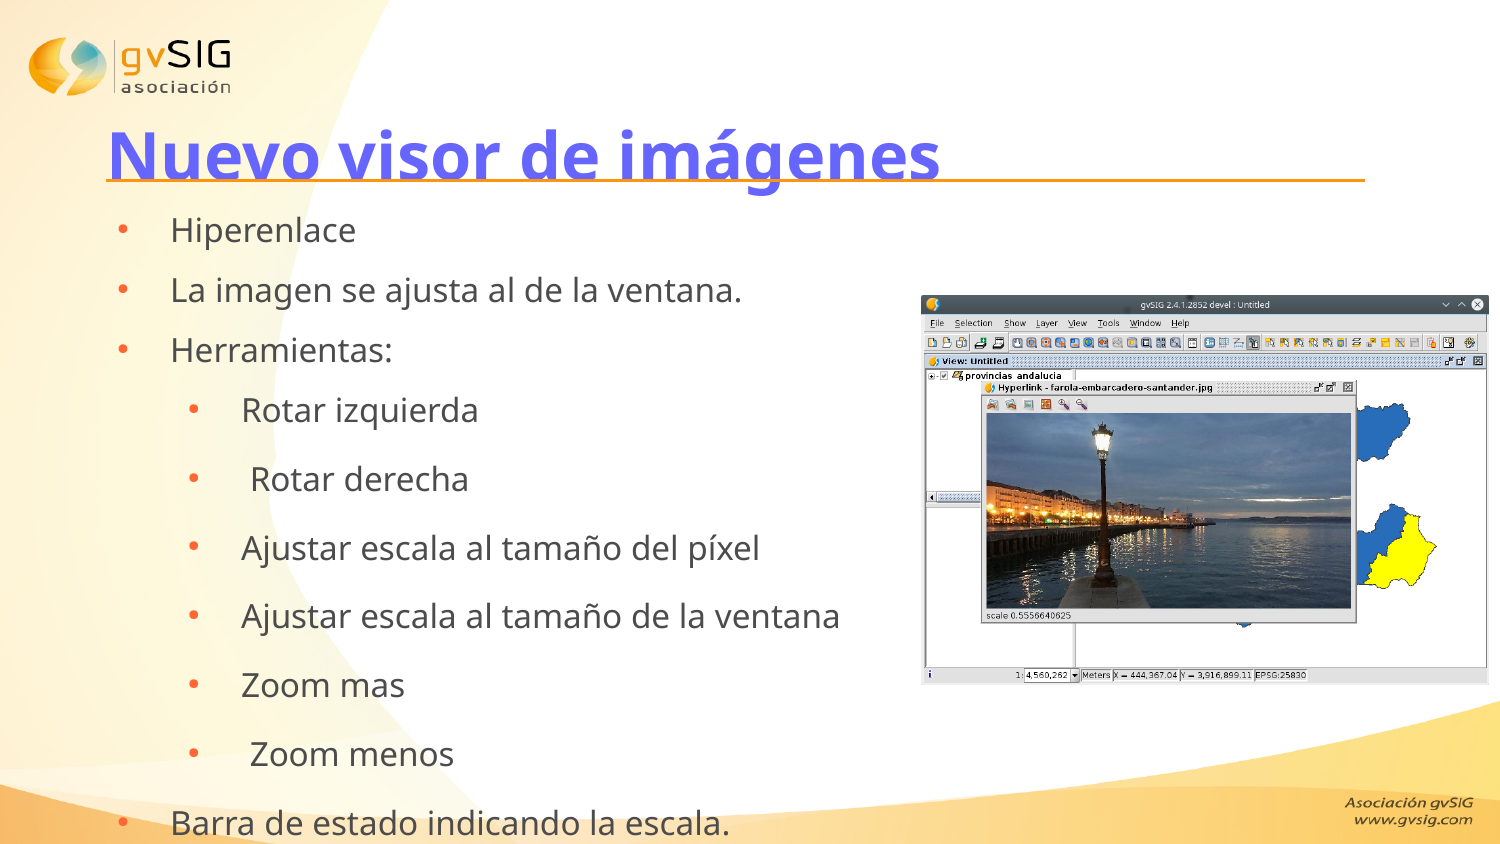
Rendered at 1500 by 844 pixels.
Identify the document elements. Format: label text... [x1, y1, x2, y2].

list Hiperenlace La imagen se ajusta al de la ventana. Herramientas: Rotar izquierda Rotar derecha Ajustar escala al tamaño del píxel Ajustar escala al tamaño de la ventana Zoom mas Zoom menos Barra de estado indicando la escala. [99, 129, 898, 770]
title Nuevo visor de imágenes [106, 115, 1457, 193]
picture [0, 0, 1500, 844]
